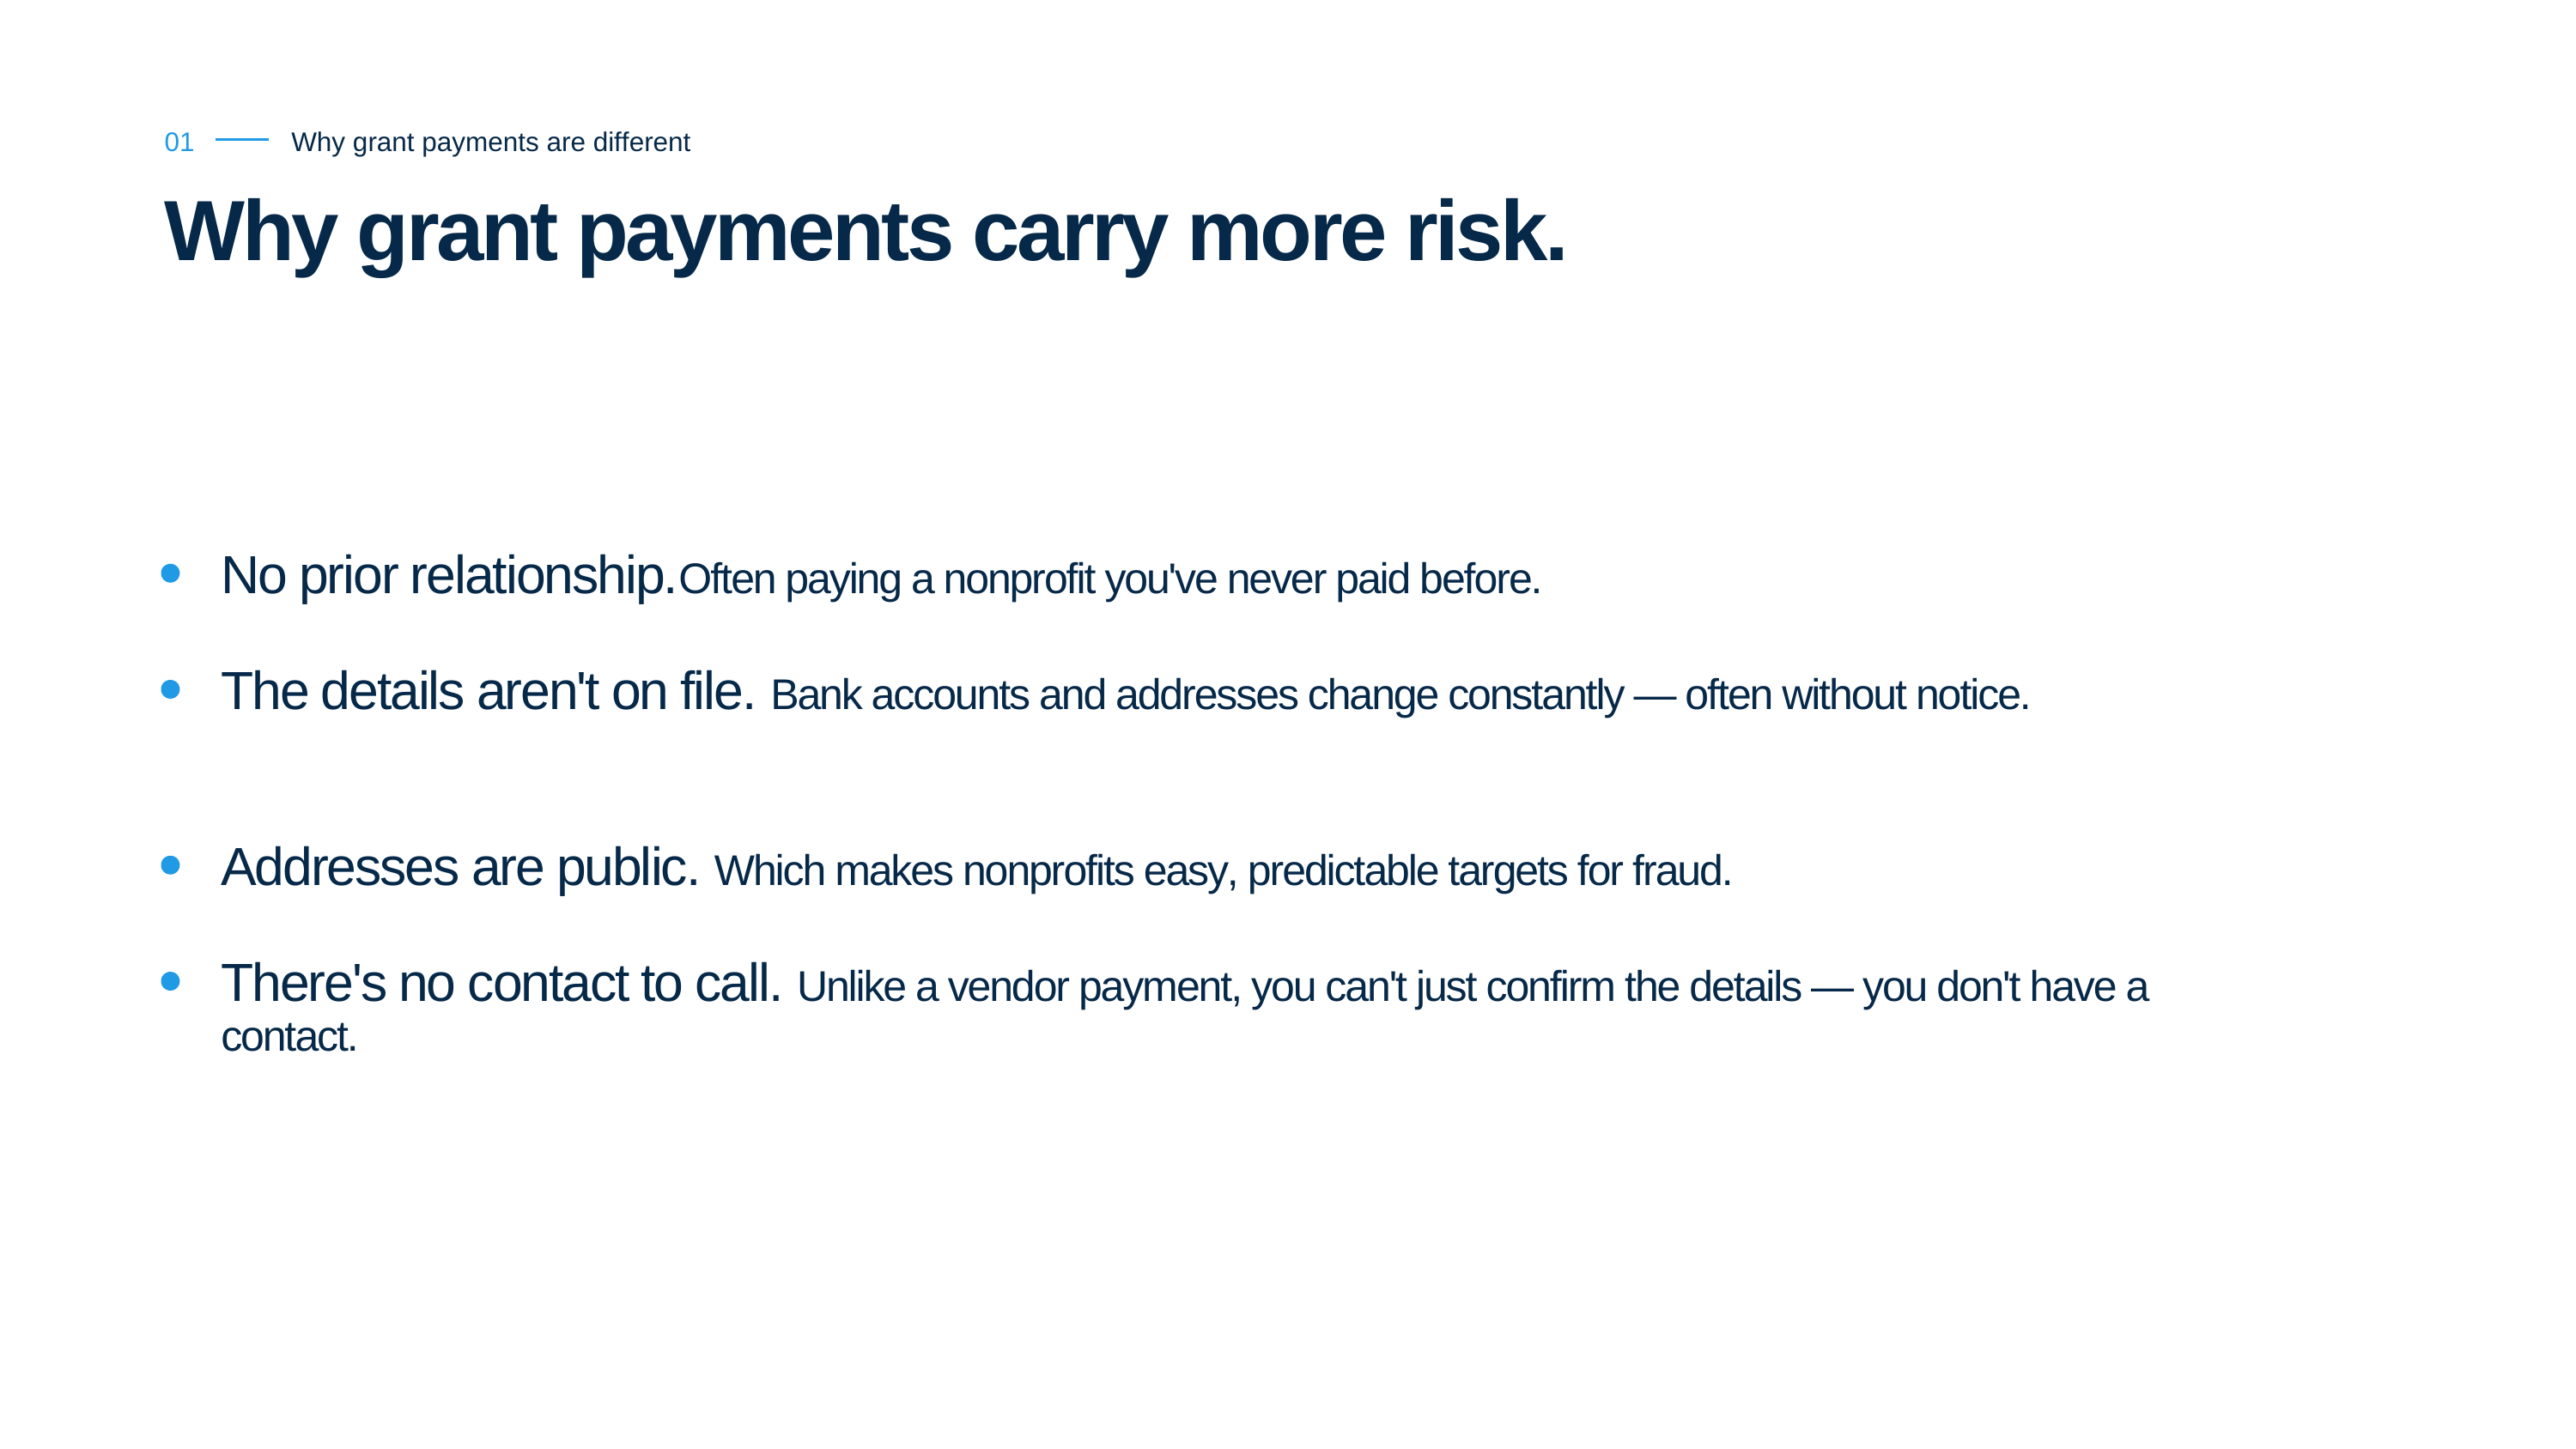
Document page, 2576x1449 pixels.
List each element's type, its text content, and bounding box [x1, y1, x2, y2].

text_box Why grant payments carry more risk. [161, 179, 2227, 285]
text_box [161, 855, 180, 875]
text_box [161, 972, 180, 991]
text_box 01 [161, 123, 208, 161]
text_box [161, 563, 180, 583]
text_box The details aren't on file. Bank accounts and addresses change constantly — often without notice. [217, 657, 2233, 788]
text_box No prior relationship.Often paying a nonprofit you've never paid before. [217, 541, 1739, 612]
text_box Why grant payments are different [288, 123, 851, 161]
text_box Addresses are public. Which makes nonprofits easy, predictable targets for fraud. [217, 833, 1943, 904]
text_box [161, 680, 180, 699]
text_box There's no contact to call. Unlike a vendor payment, you can't just confirm the details — you don't have a contact. [217, 949, 2233, 1080]
